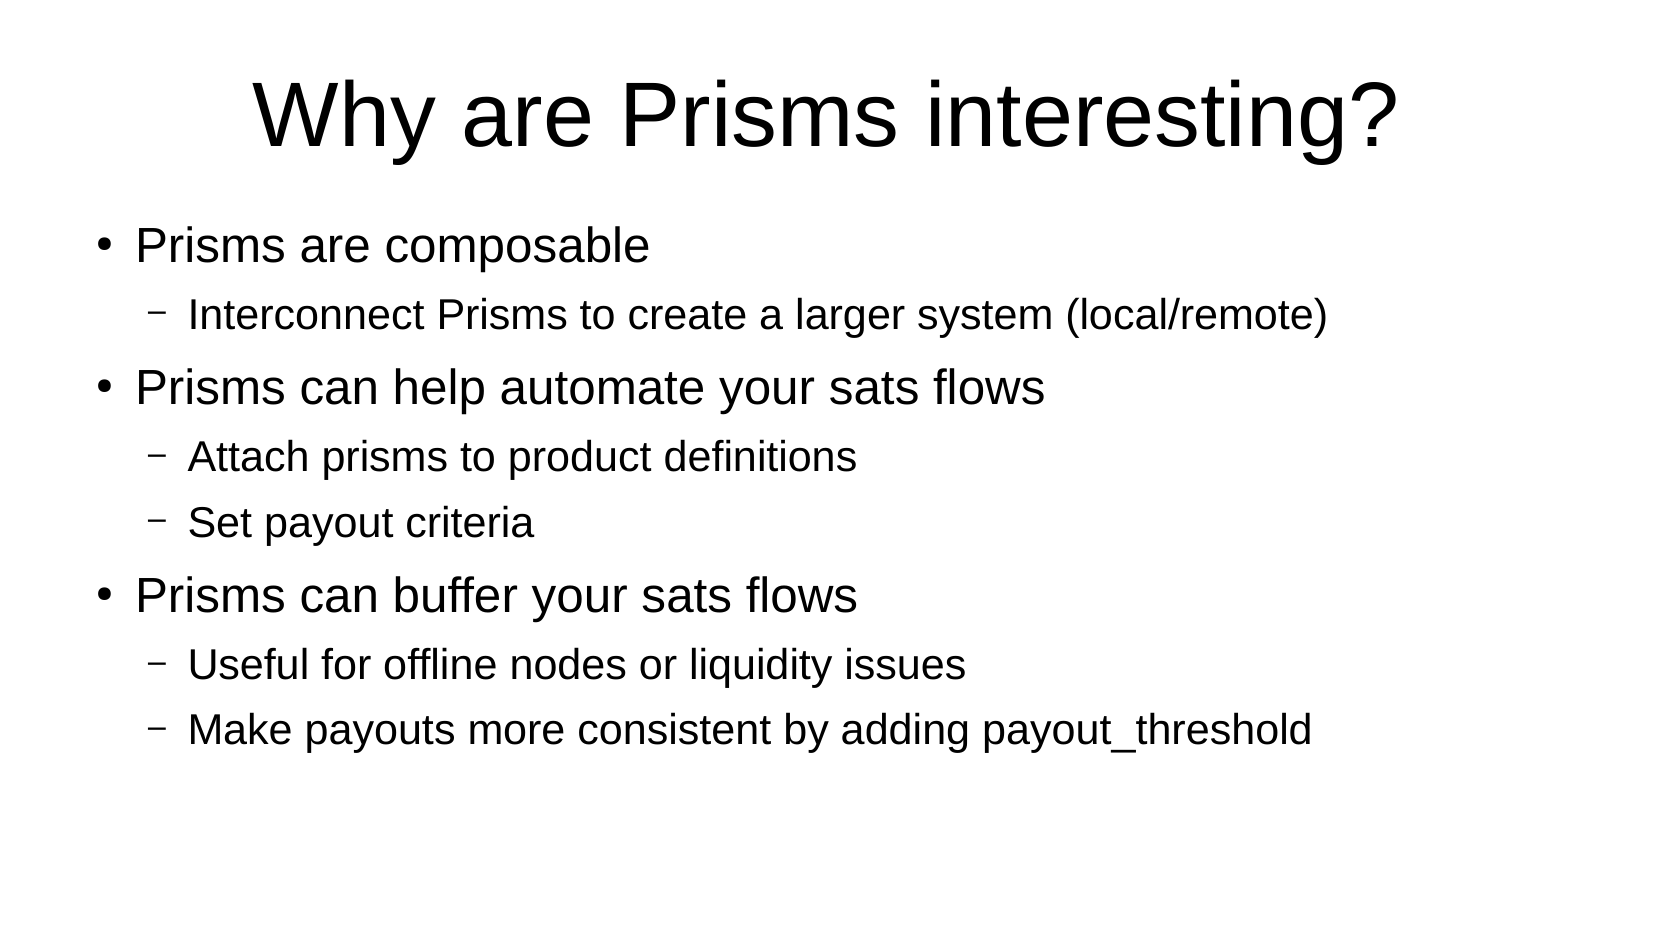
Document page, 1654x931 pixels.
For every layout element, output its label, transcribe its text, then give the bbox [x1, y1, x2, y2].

title Why are Prisms interesting? [82, 37, 1571, 193]
list Prisms are composable Interconnect Prisms to create a larger system (local/remote) Prisms can help automate your sats flows Attach prisms to product definitions Set payout criteria Prisms can buffer your sats flows Useful for offline nodes or liquidity issues Make payouts more consistent by adding payout_threshold [82, 217, 1571, 758]
